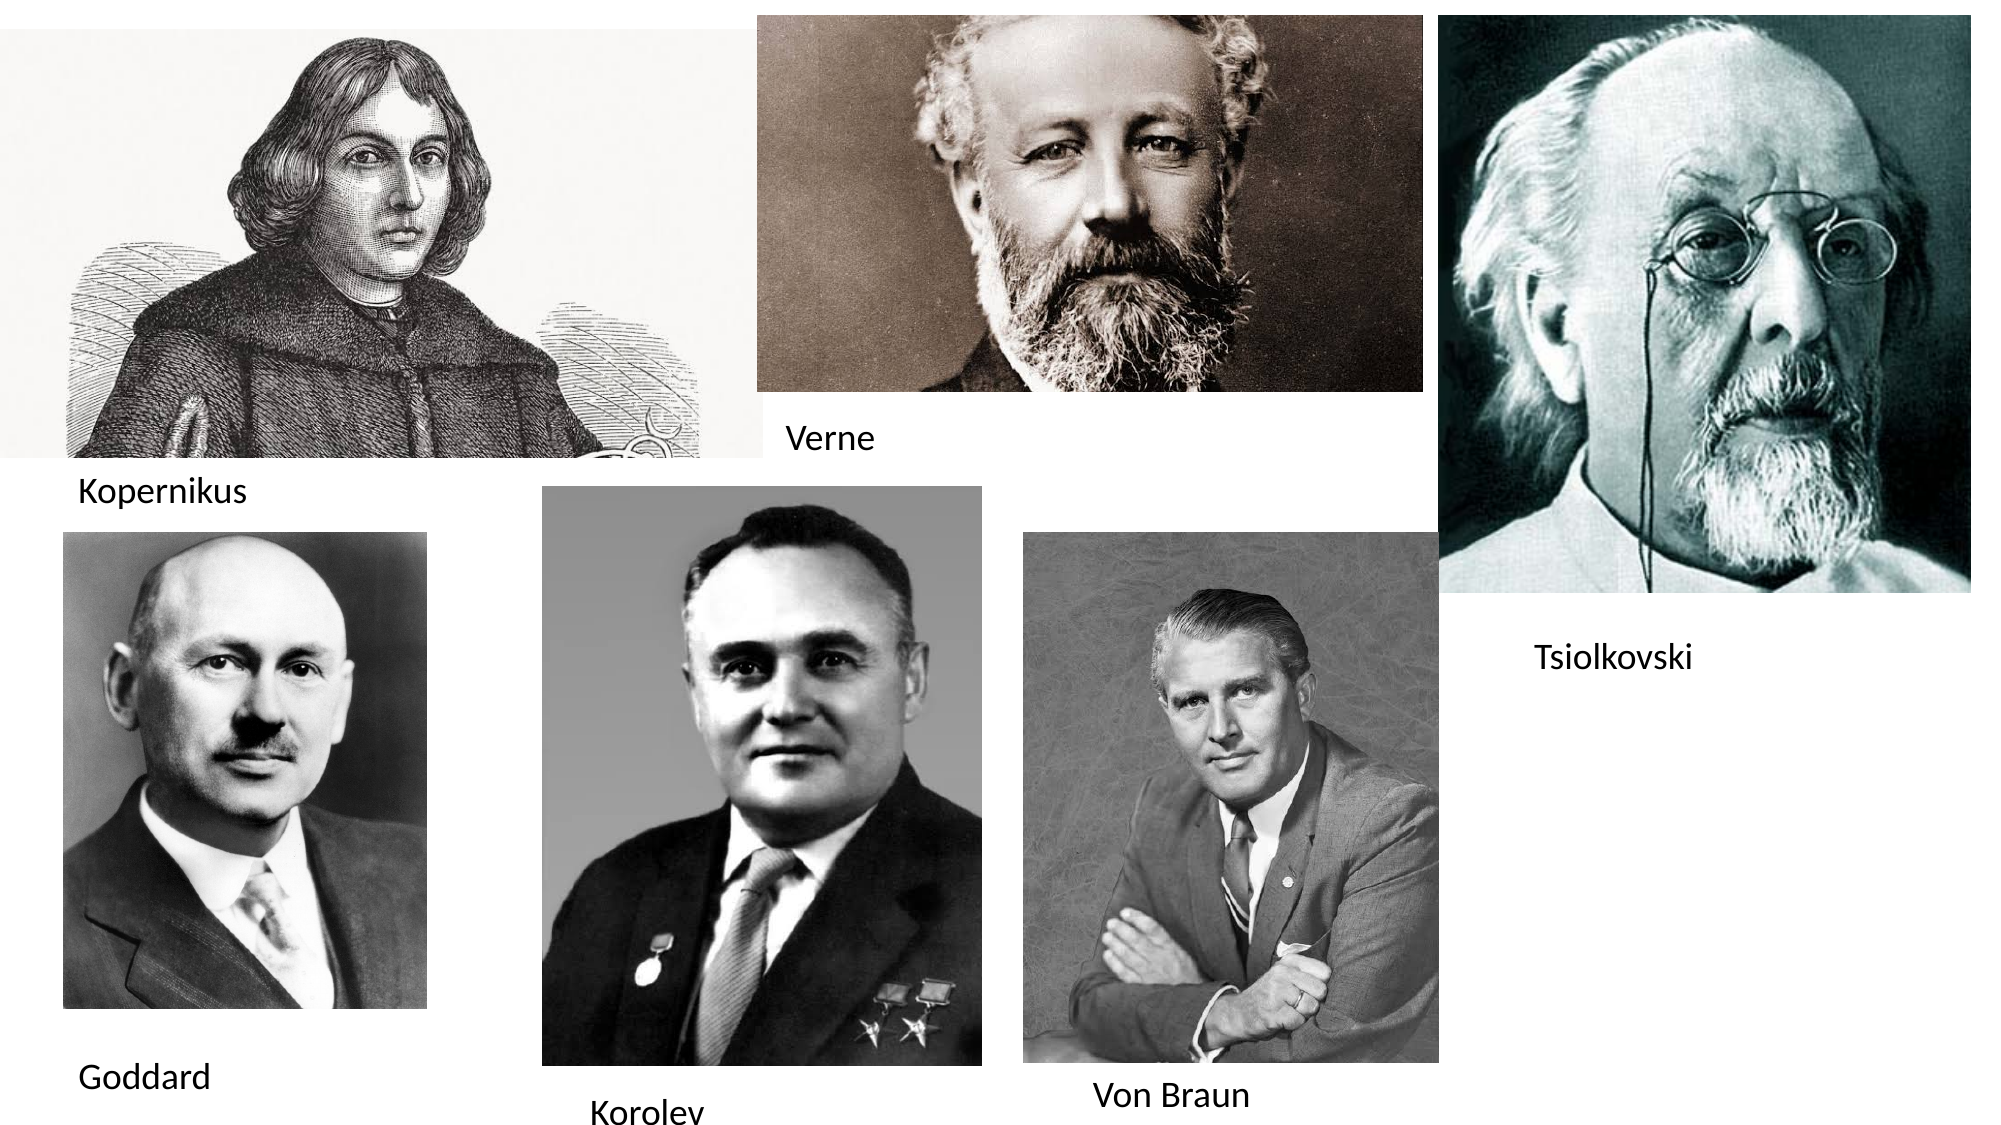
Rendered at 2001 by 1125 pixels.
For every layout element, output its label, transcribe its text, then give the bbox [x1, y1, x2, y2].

text_box Von Braun [1077, 1062, 1298, 1124]
text_box Kopernikus [63, 458, 427, 520]
text_box Tsiolkovski [1519, 624, 1890, 686]
picture [0, 15, 1423, 458]
picture [63, 532, 427, 1009]
text_box Goddard [63, 1044, 352, 1105]
picture [1023, 15, 1971, 1063]
picture [542, 486, 982, 1066]
text_box Verne [762, 405, 1061, 467]
text_box Korolev [575, 1080, 890, 1125]
